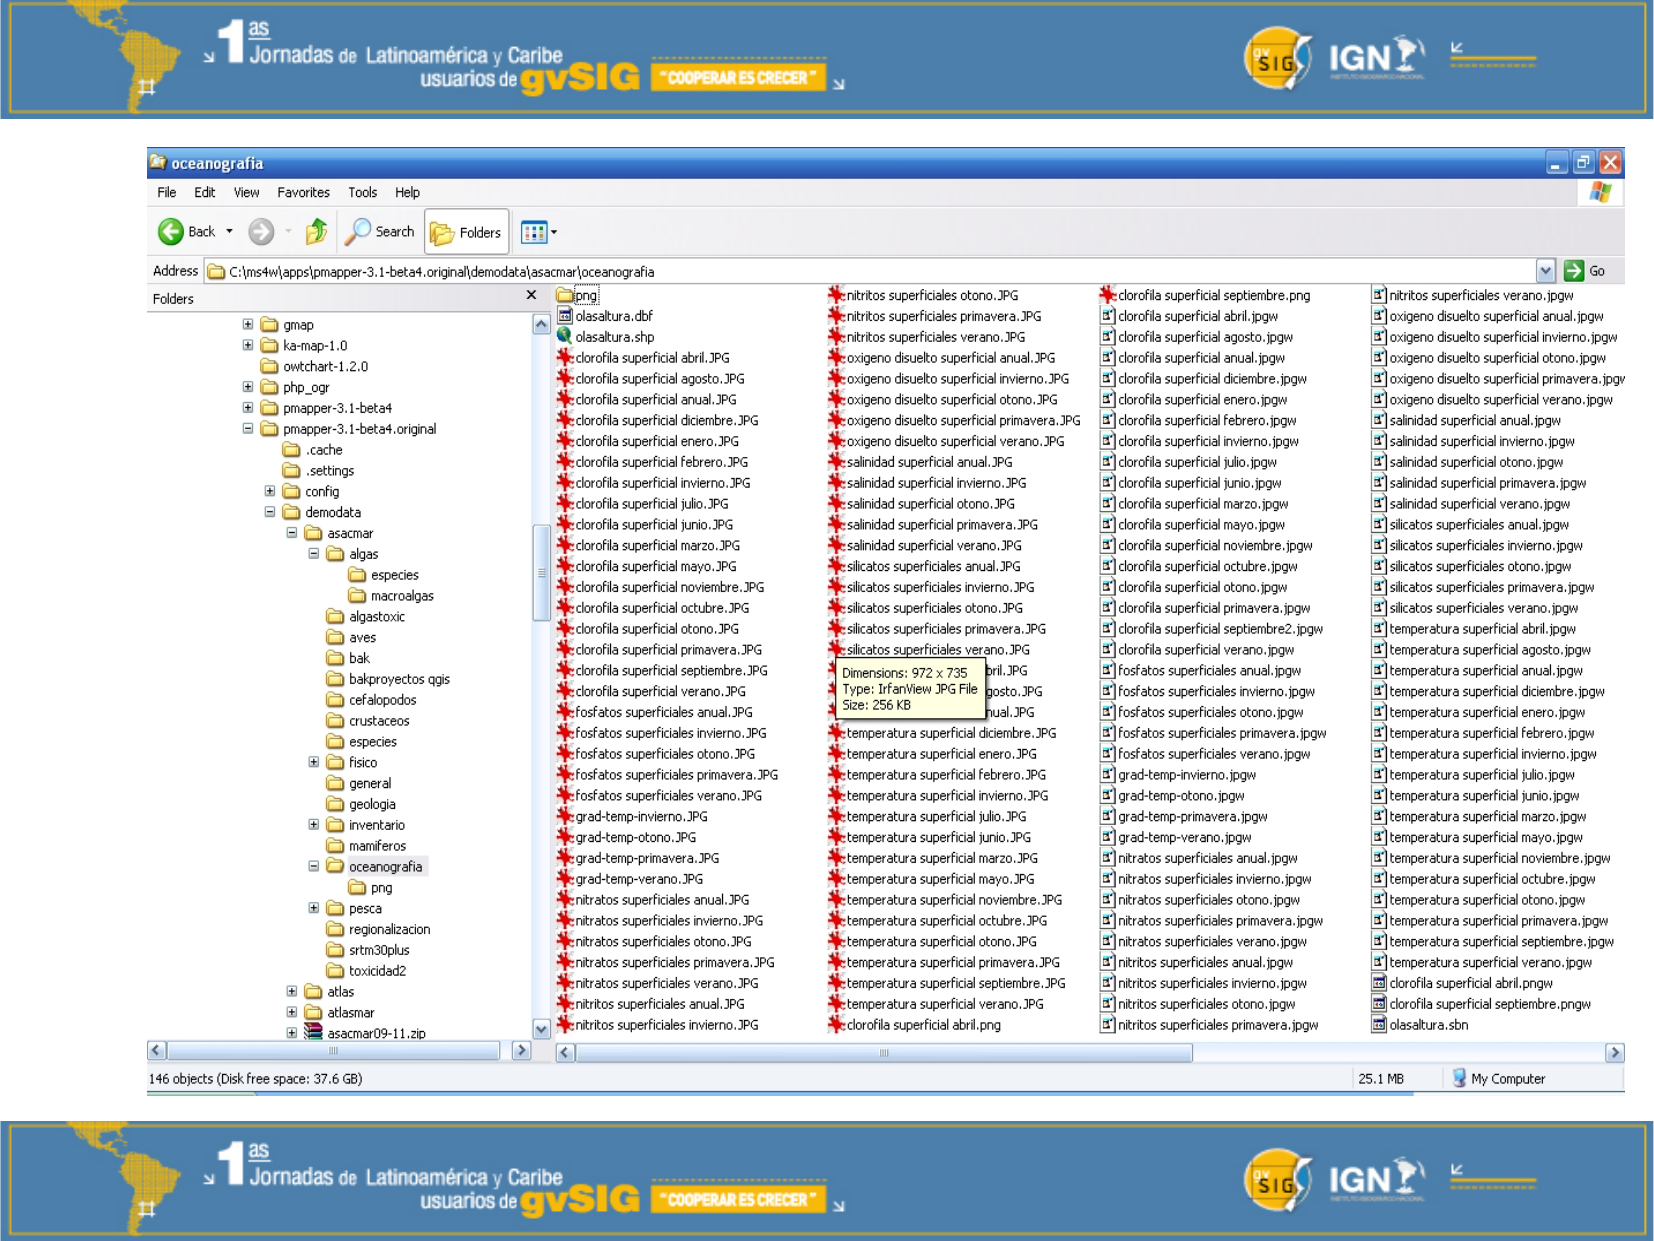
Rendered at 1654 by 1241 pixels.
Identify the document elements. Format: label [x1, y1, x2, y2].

picture [0, 1121, 1654, 1241]
picture [147, 147, 1625, 1096]
picture [0, 0, 1654, 119]
